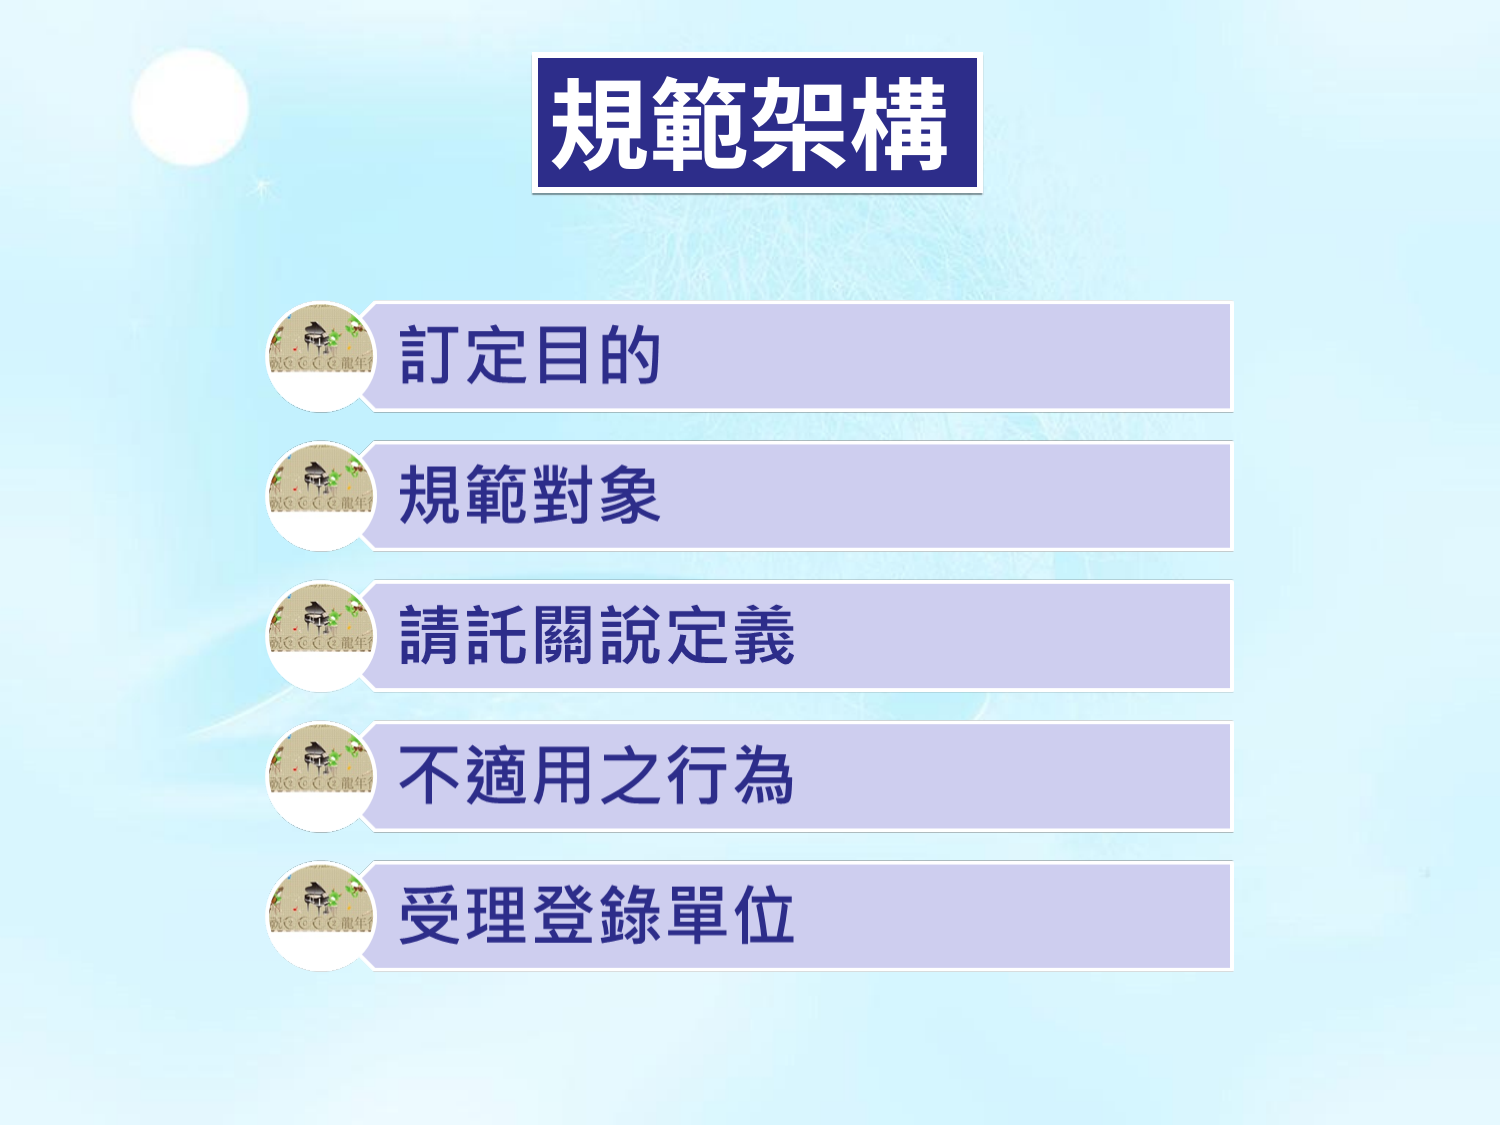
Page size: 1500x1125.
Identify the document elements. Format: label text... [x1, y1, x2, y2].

text_box 規範架構 [534, 54, 981, 191]
picture [0, 0, 1500, 1125]
